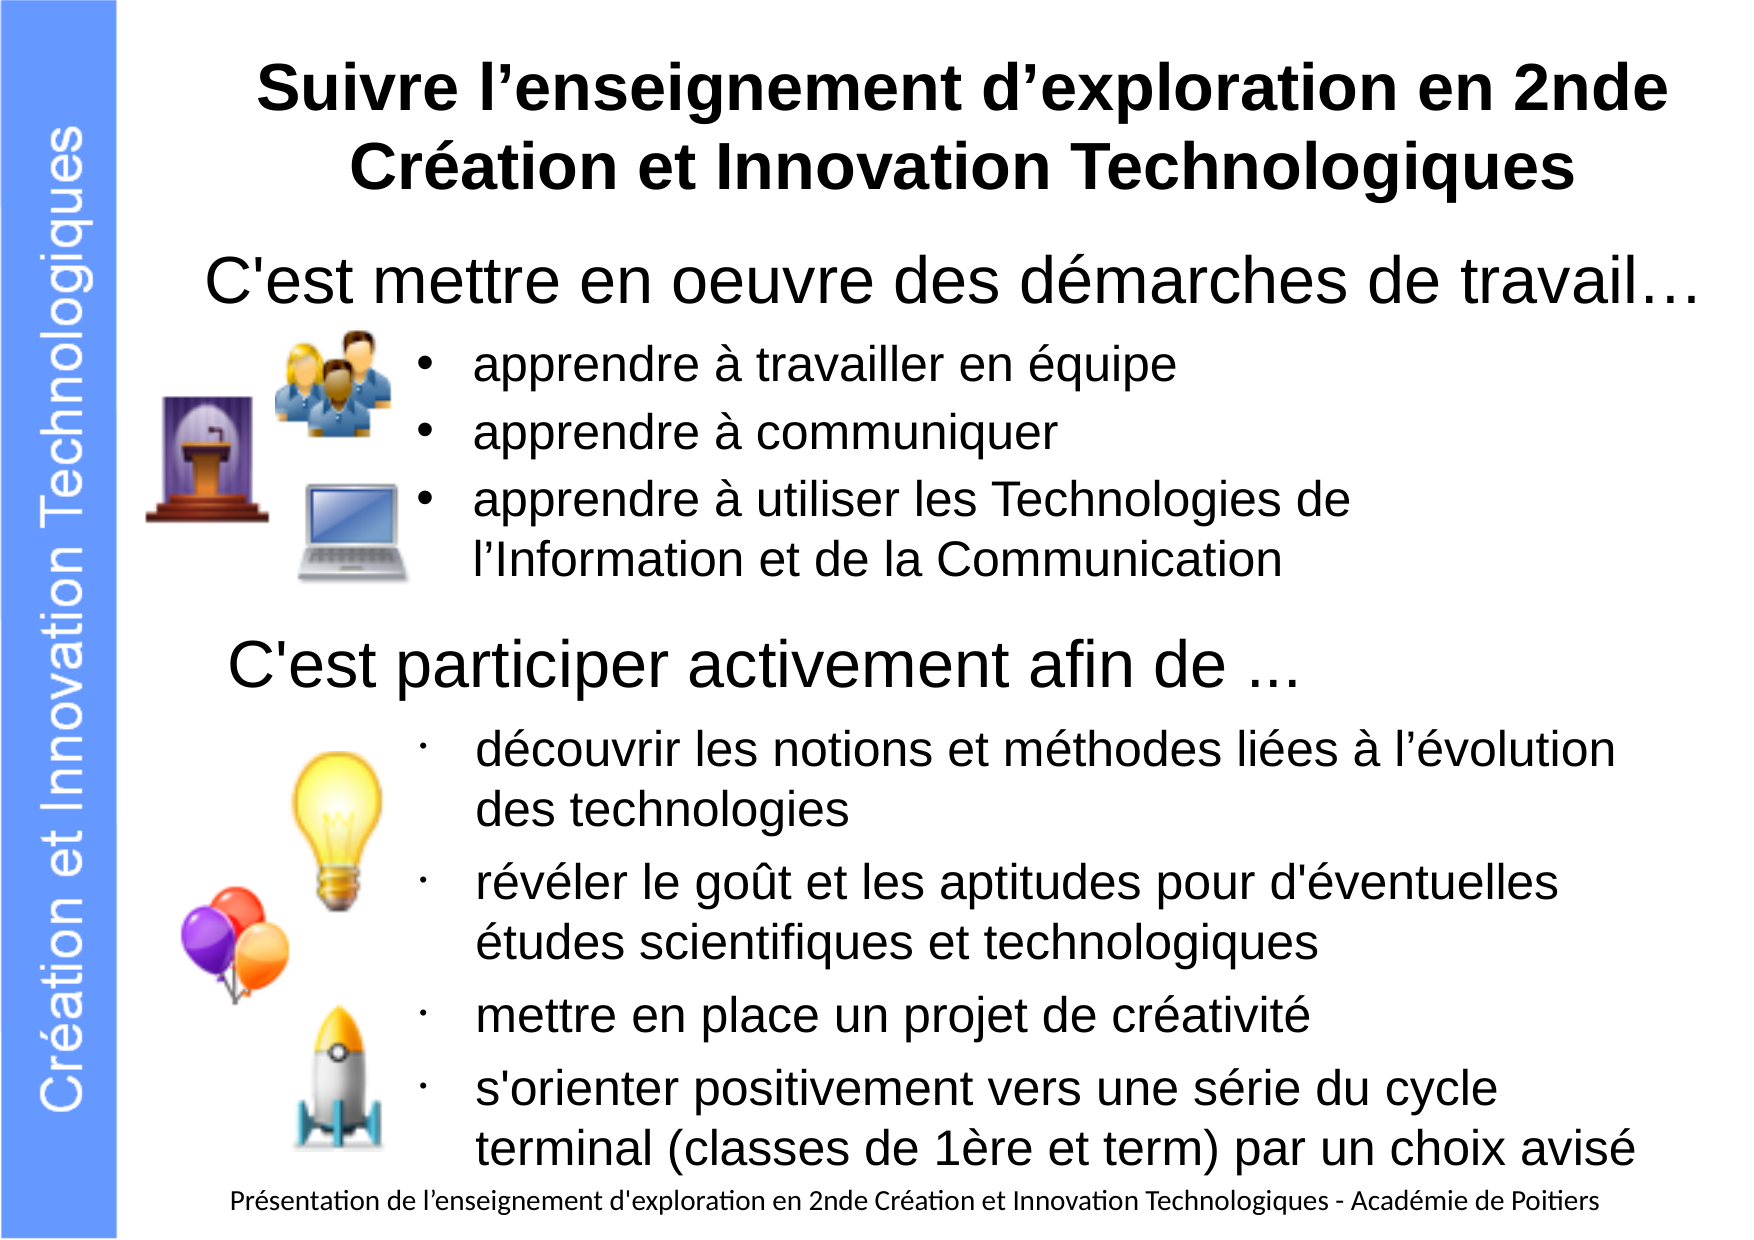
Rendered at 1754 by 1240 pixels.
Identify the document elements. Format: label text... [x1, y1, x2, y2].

text_box Présentation de l’enseignement d'exploration en 2nde Création et Innovation Technologiques - Académie de Poitiers [147, 1173, 1684, 1240]
text_box C'est mettre en oeuvre des démarches de travail… [175, 229, 1754, 326]
picture [291, 472, 414, 595]
picture [0, 0, 118, 1240]
list découvrir les notions et méthodes liées à l’évolution des technologies révéler le goût et les aptitudes pour d'éventuelles études scientifiques et technologiques mettre en place un projet de créativité s'orienter positivement vers une série du cycle terminal (classes de 1ère et term) par un choix avisé [404, 708, 1684, 1173]
picture [144, 324, 394, 526]
title C'est participer activement afin de ... [212, 612, 1418, 709]
picture [177, 751, 417, 1152]
text_box Suivre l’enseignement d’exploration en 2nde Création et Innovation Technologiques [215, 35, 1712, 213]
text_box apprendre à travailler en équipe apprendre à communiquer apprendre à utiliser les Technologies de l’Information et de la Communication [401, 324, 1536, 650]
